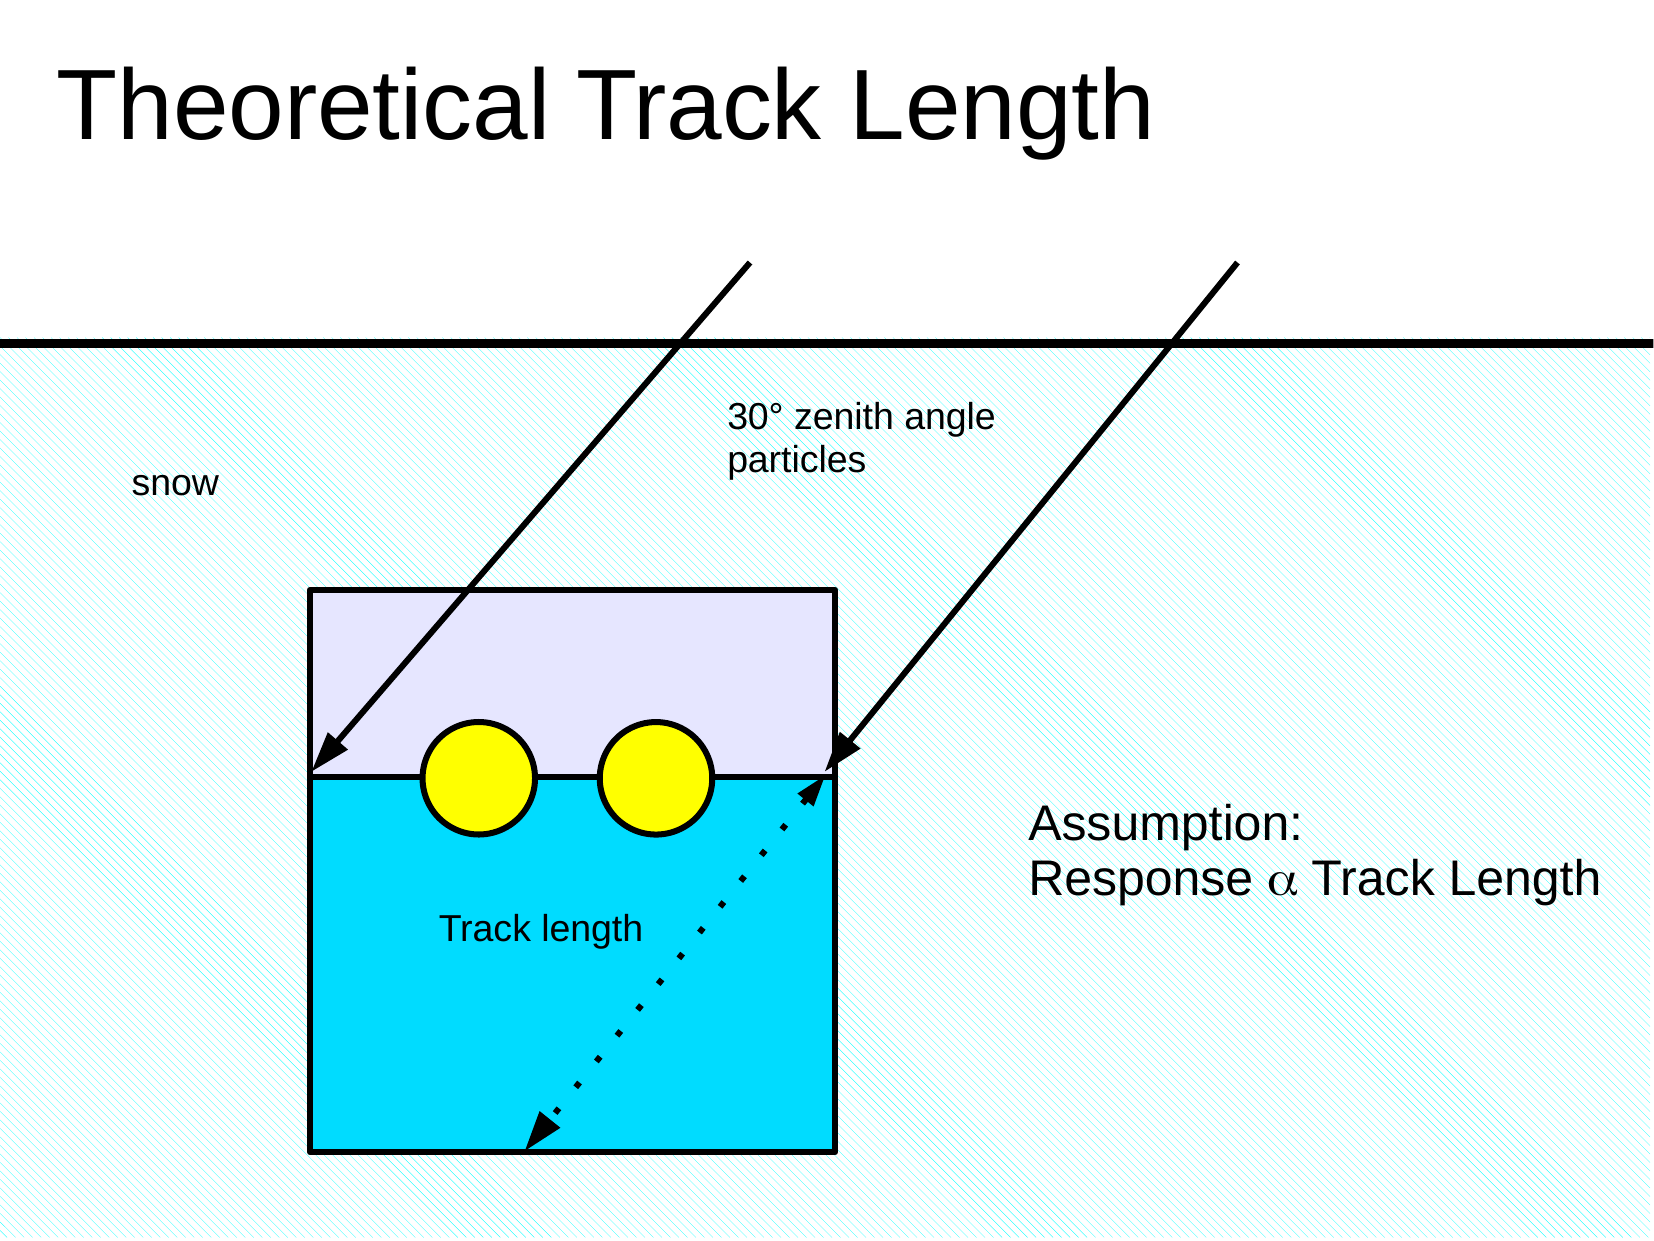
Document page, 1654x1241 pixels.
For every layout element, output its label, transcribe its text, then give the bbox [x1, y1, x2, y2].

text_box 30° zenith angle particles [712, 388, 1011, 488]
text_box [0, 348, 1651, 1238]
text_box snow [112, 450, 239, 516]
text_box Assumption: Response a Track Length [1013, 787, 1627, 924]
text_box Theoretical Track Length [37, 37, 1203, 174]
text_box Track length [424, 900, 659, 957]
